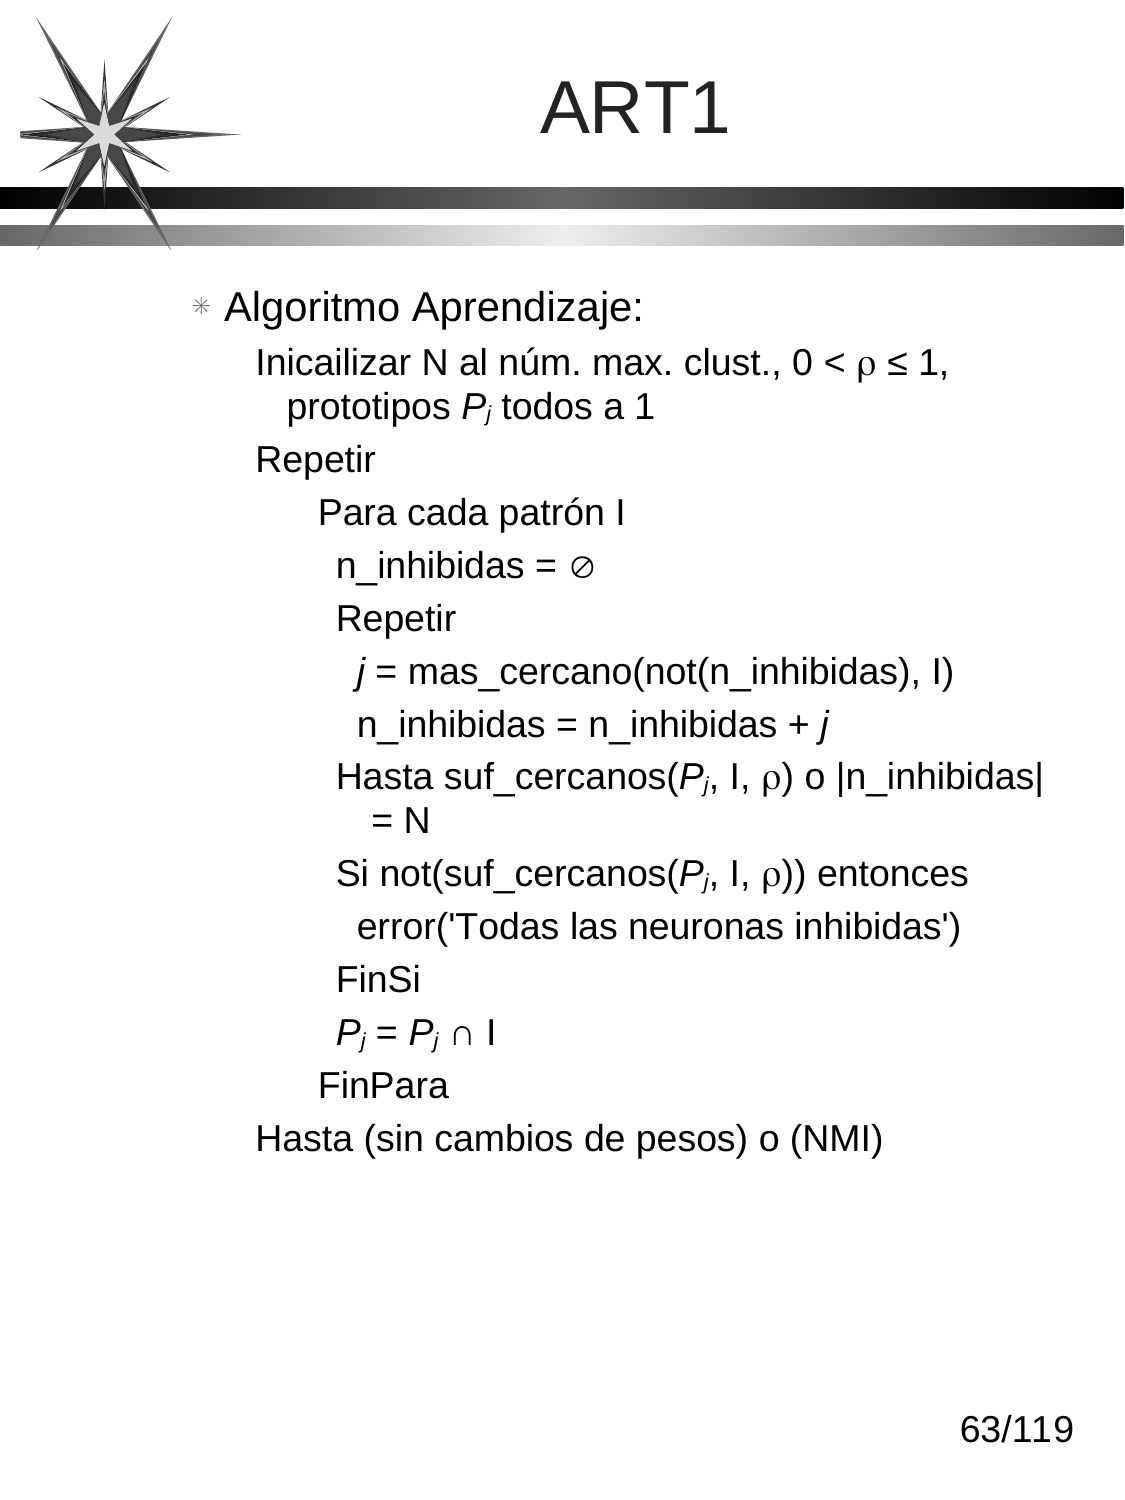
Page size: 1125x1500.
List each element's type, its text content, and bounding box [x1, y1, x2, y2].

title ART1 [174, 3, 1097, 210]
list Algoritmo Aprendizaje: Inicailizar N al núm. max. clust., 0 < r ≤ 1, prototipos Pj todos a 1 Repetir Para cada patrón I n_inhibidas =  Repetir j = mas_cercano(not(n_inhibidas), I) n_inhibidas = n_inhibidas + j Hasta suf_cercanos(Pj, I, r) o |n_inhibidas| = N Si not(suf_cercanos(Pj, I, r)) entonces error('Todas las neuronas inhibidas') FinSi Pj = Pj ∩ I FinPara Hasta (sin cambios de pesos) o (NMI) [37, 275, 1075, 1465]
